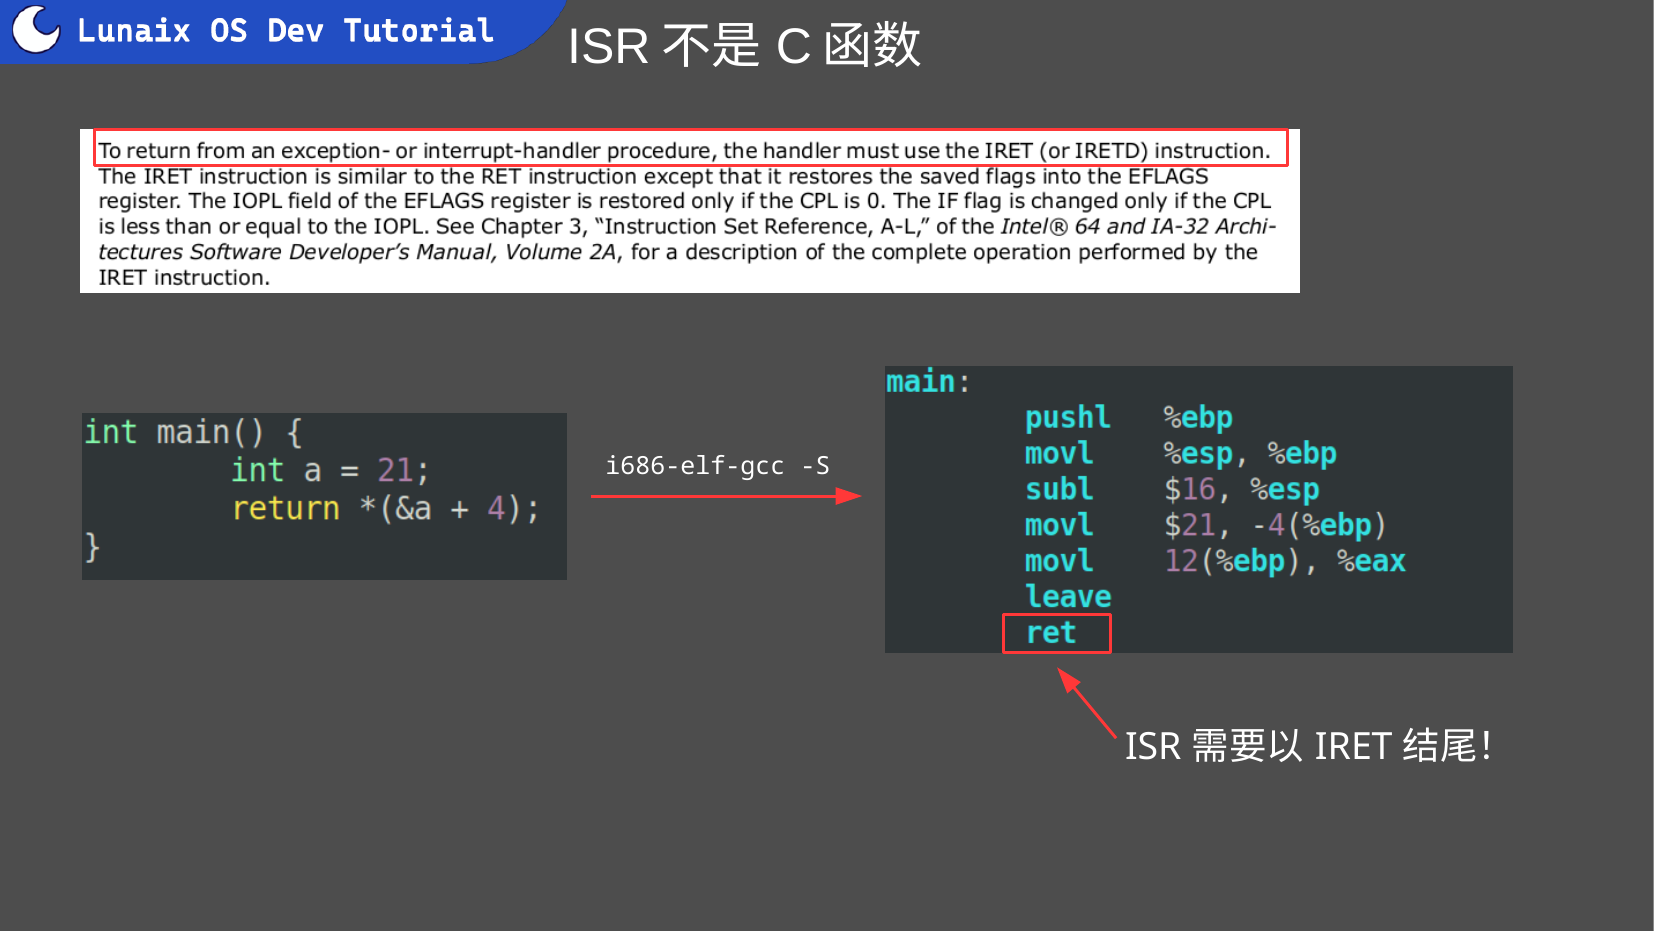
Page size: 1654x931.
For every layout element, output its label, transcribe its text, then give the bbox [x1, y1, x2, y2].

title ISR不是C函数 [566, 0, 1654, 83]
text_box ISR需要以IRET结尾！ [1110, 708, 1548, 780]
picture [0, 0, 1654, 931]
text_box i686-elf-gcc -S [590, 440, 851, 485]
